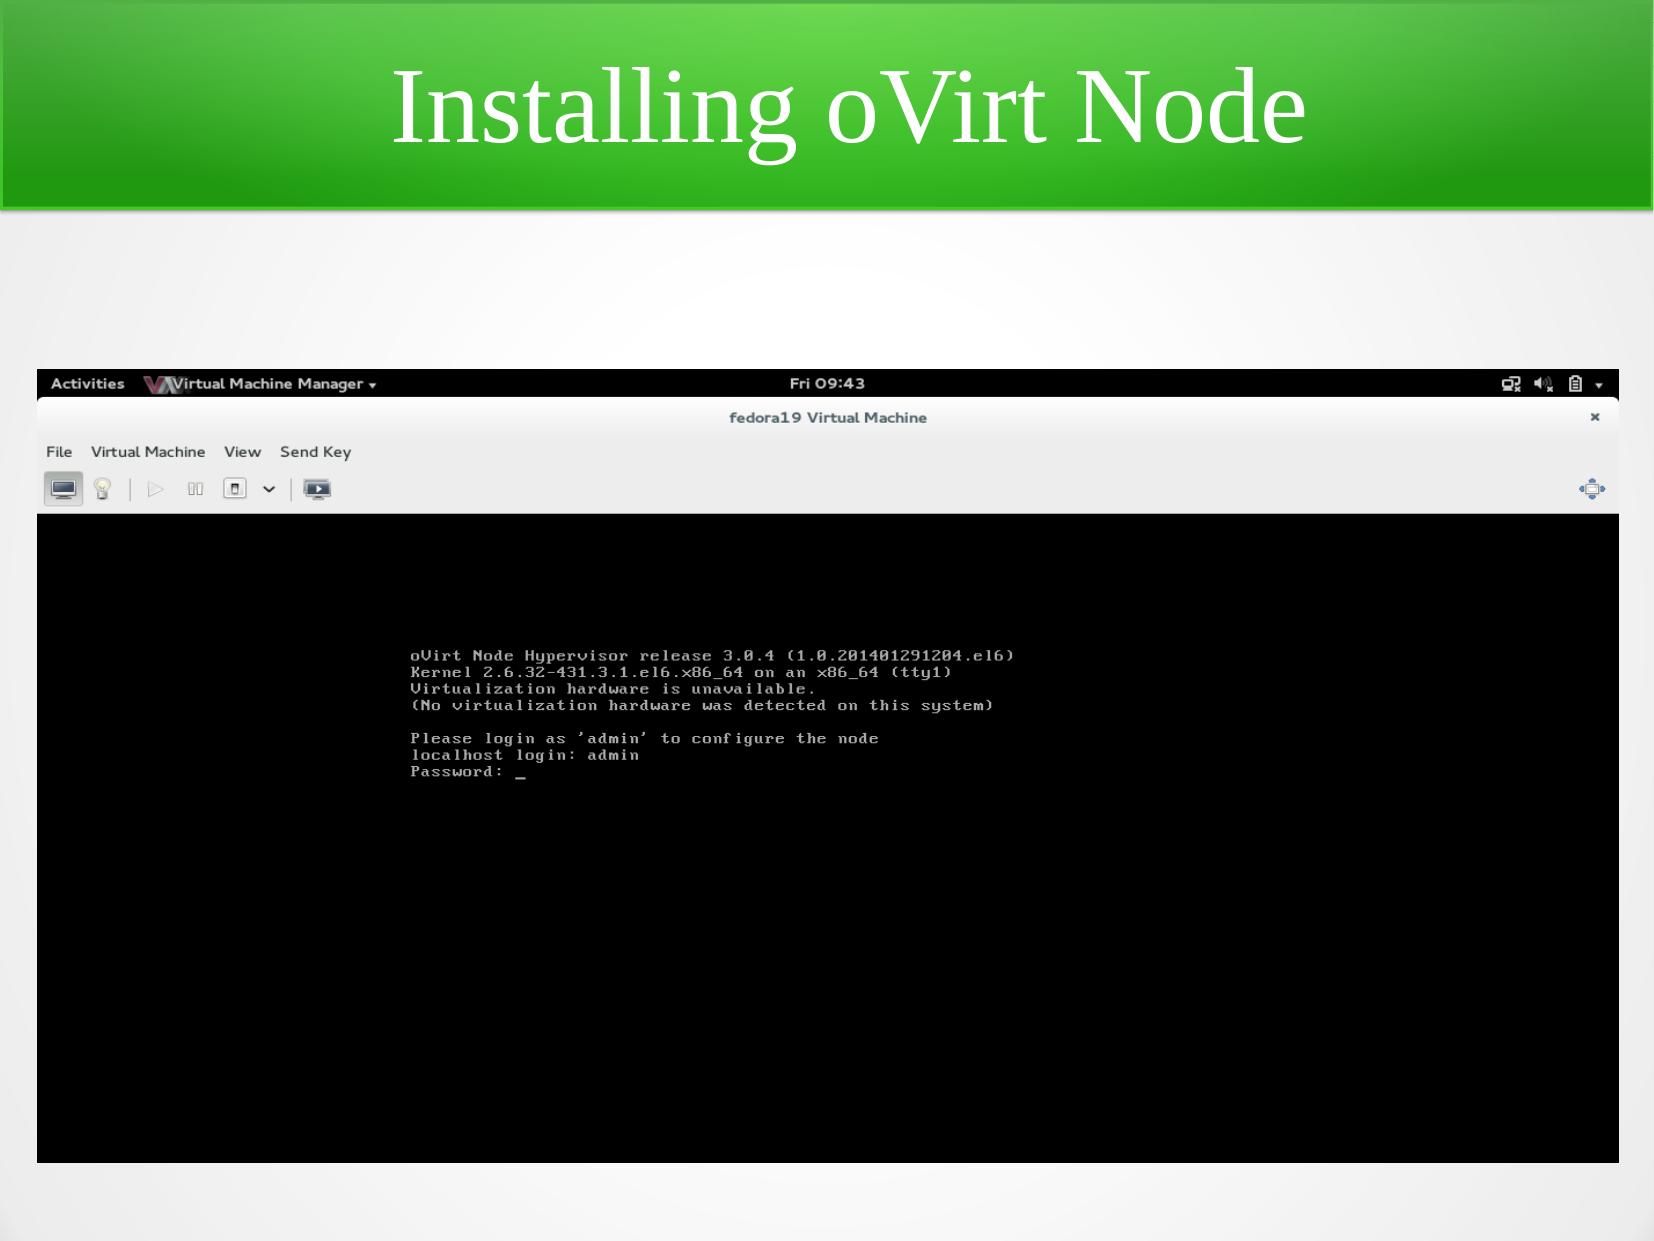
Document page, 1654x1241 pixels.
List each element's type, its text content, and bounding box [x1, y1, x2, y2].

title Installing oVirt Node [86, 11, 1576, 200]
picture [37, 369, 1619, 1163]
